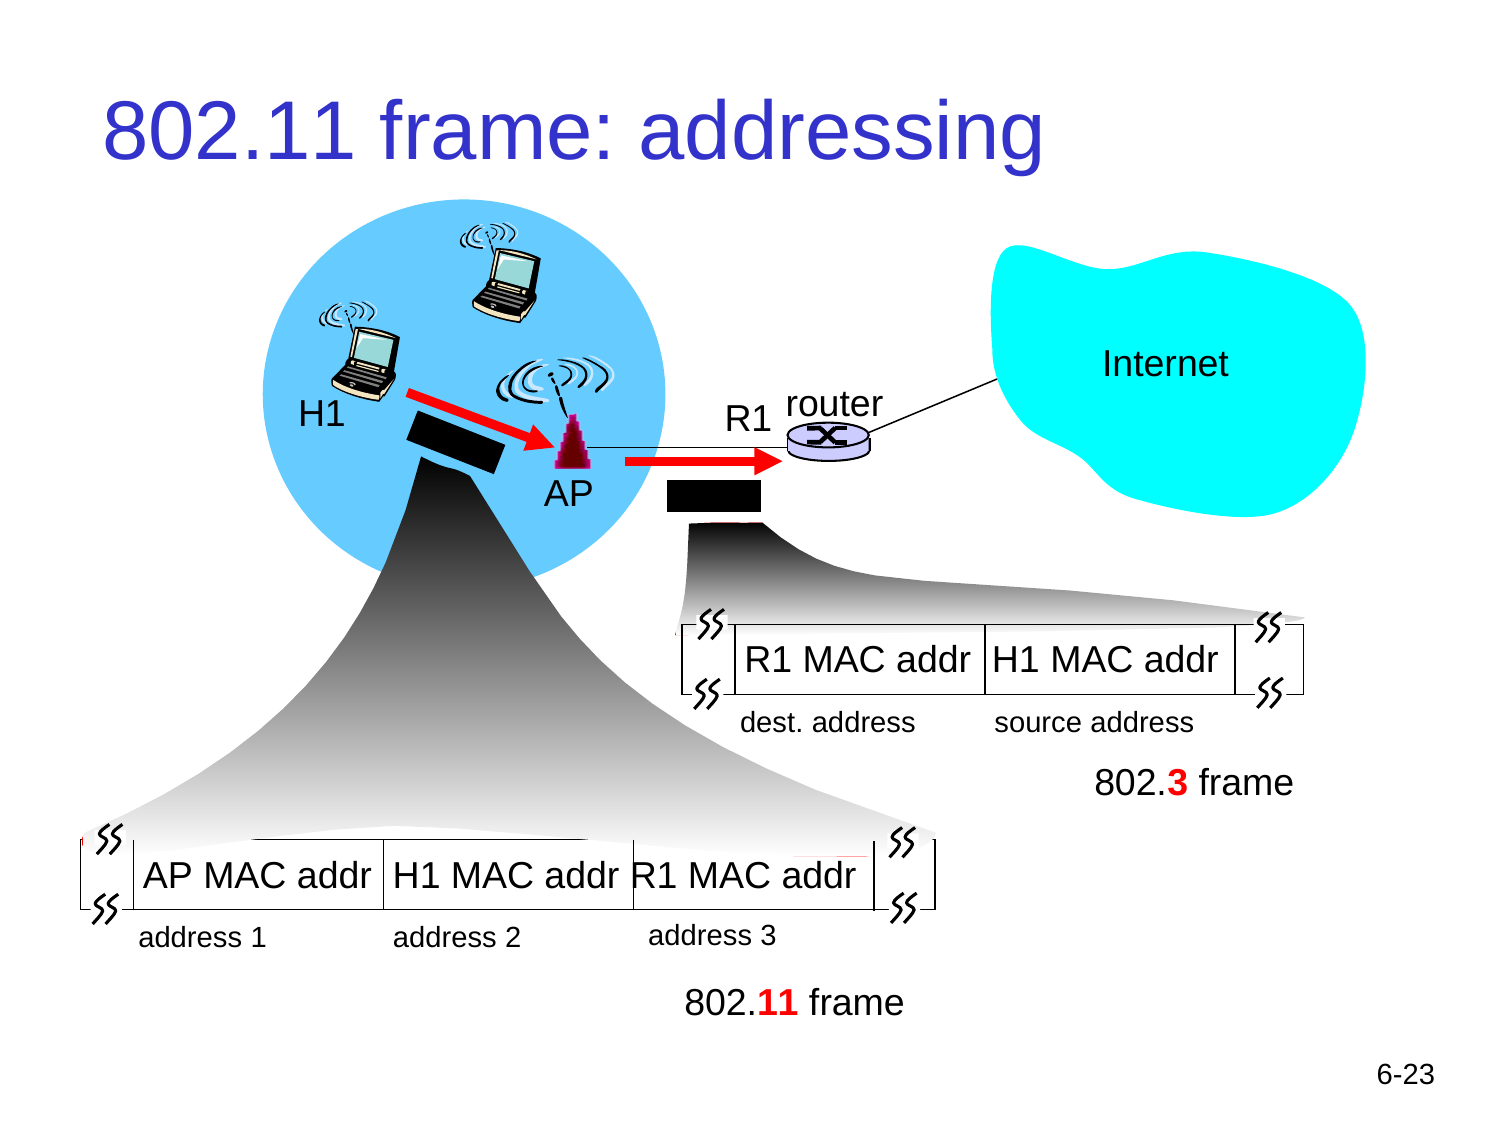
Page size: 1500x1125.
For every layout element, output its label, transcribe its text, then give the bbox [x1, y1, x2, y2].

text_box AP [529, 464, 609, 522]
text_box [1255, 683, 1265, 699]
text_box [699, 684, 715, 700]
text_box [667, 481, 760, 512]
text_box [986, 625, 1234, 631]
text_box address 3 [633, 910, 792, 960]
text_box [111, 899, 122, 915]
text_box [98, 899, 113, 915]
text_box [736, 625, 984, 631]
text_box [1262, 683, 1278, 699]
text_box router [770, 374, 899, 433]
text_box AP MAC addr H1 MAC addr R1 MAC addr [384, 846, 633, 904]
text_box dest. address [725, 698, 940, 747]
text_box 802.11 frame: addressing [87, 37, 1363, 225]
text_box [909, 898, 921, 914]
text_box address 1 [123, 913, 283, 963]
text_box 802.11 frame [669, 974, 920, 1032]
text_box [888, 898, 898, 914]
text_box [90, 899, 100, 915]
text_box source address [979, 698, 1219, 747]
picture [554, 413, 591, 469]
text_box R1 MAC addr H1 MAC addr [736, 631, 984, 689]
picture [318, 299, 400, 402]
text_box [692, 684, 702, 700]
text_box [81, 225, 936, 856]
text_box [1274, 614, 1305, 633]
text_box AP MAC addr H1 MAC addr R1 MAC addr [634, 846, 872, 904]
text_box R1 MAC addr H1 MAC addr [986, 631, 1234, 689]
text_box [788, 433, 870, 461]
text_box address 2 [378, 913, 537, 962]
text_box [896, 898, 911, 914]
text_box R1 [709, 389, 788, 448]
text_box [1275, 683, 1287, 699]
picture [459, 225, 541, 324]
text_box [990, 245, 1366, 518]
text_box 802.3 frame [1079, 754, 1310, 812]
text_box [674, 522, 1266, 636]
text_box [712, 684, 724, 700]
text_box H1 [283, 385, 361, 443]
text_box AP MAC addr H1 MAC addr R1 MAC addr [134, 846, 383, 904]
text_box [1261, 612, 1276, 633]
text_box R1 MAC addr H1 MAC addr [1236, 631, 1245, 689]
text_box Internet [1087, 335, 1245, 393]
